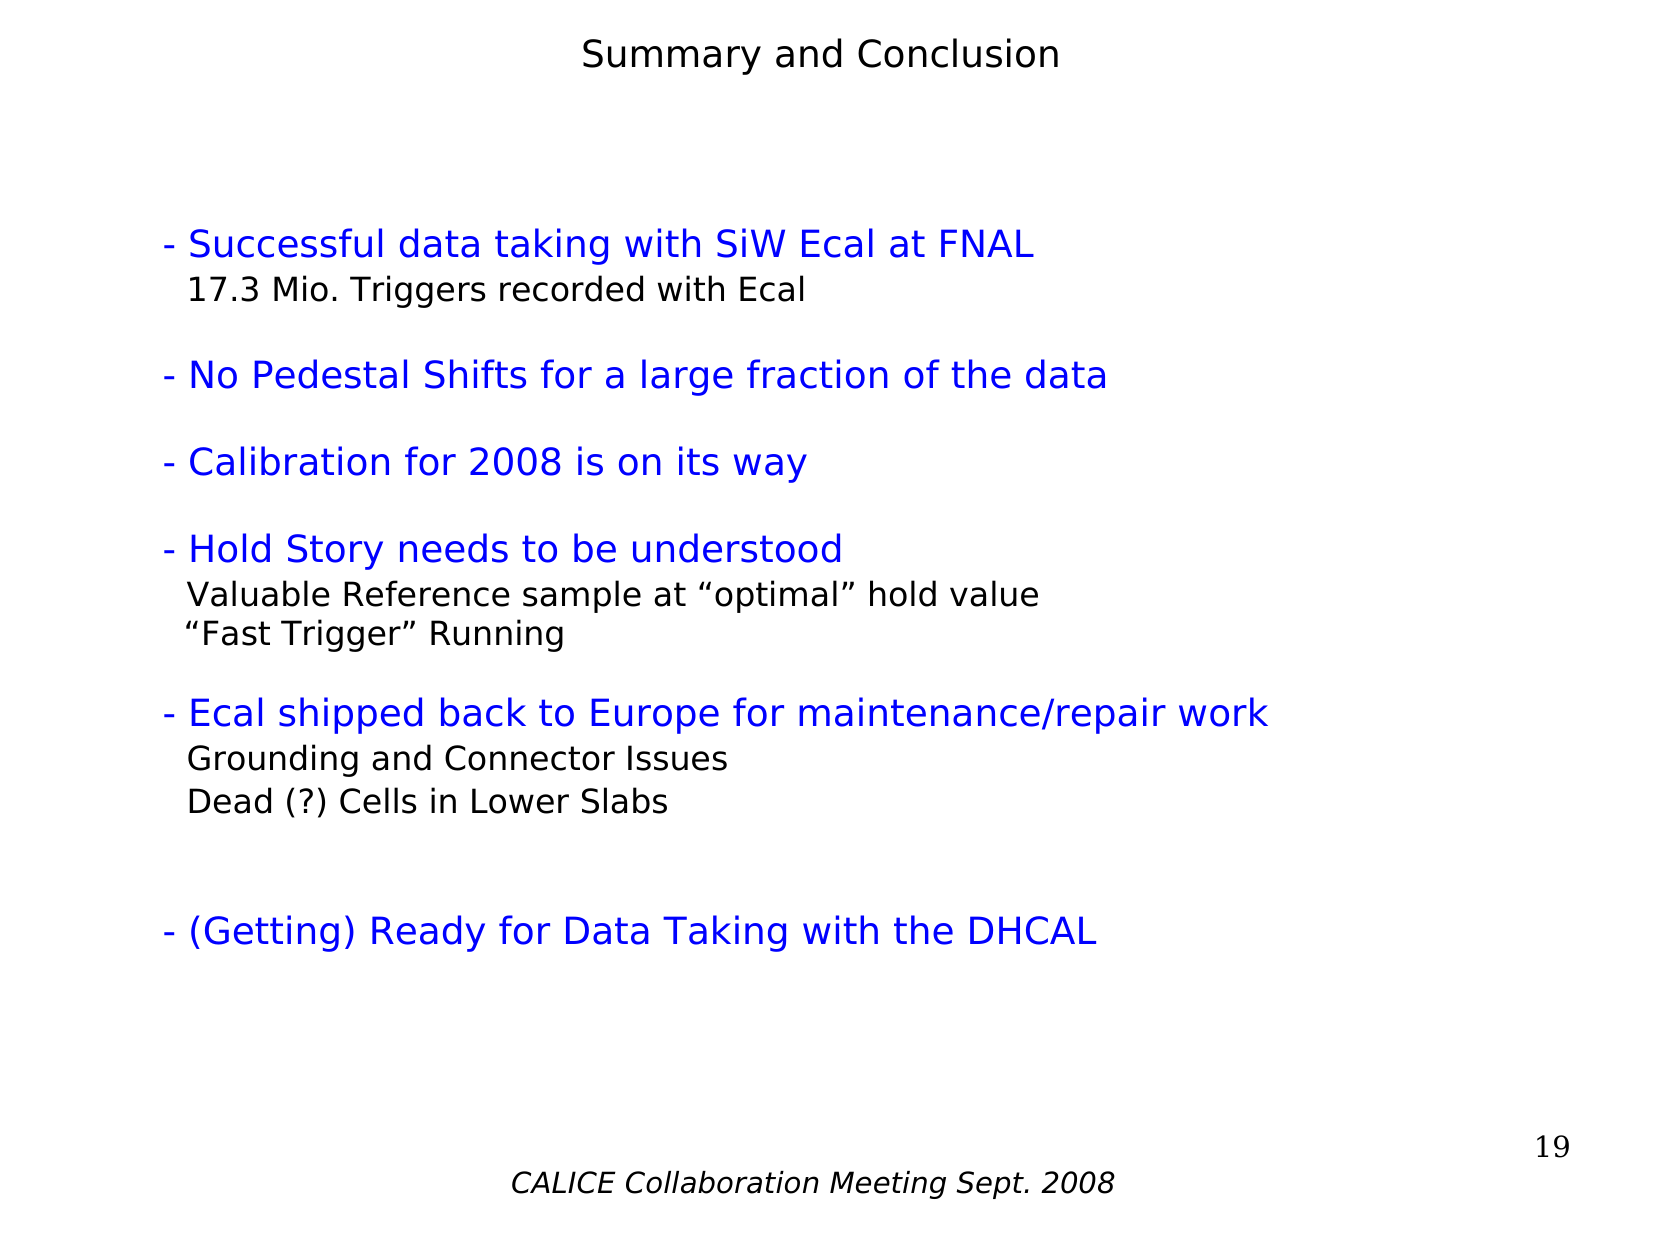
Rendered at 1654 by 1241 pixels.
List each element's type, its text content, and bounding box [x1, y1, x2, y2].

text_box - Successful data taking with SiW Ecal at FNAL 17.3 Mio. Triggers recorded with Ecal - No Pedestal Shifts for a large fraction of the data - Calibration for 2008 is on its way - Hold Story needs to be understood Valuable Reference sample at “optimal” hold value “Fast Trigger” Running - Ecal shipped back to Europe for maintenance/repair work Grounding and Connector Issues Dead (?) Cells in Lower Slabs - (Getting) Ready for Data Taking with the DHCAL [147, 215, 1260, 1005]
text_box Summary and Conclusion [566, 25, 1066, 85]
